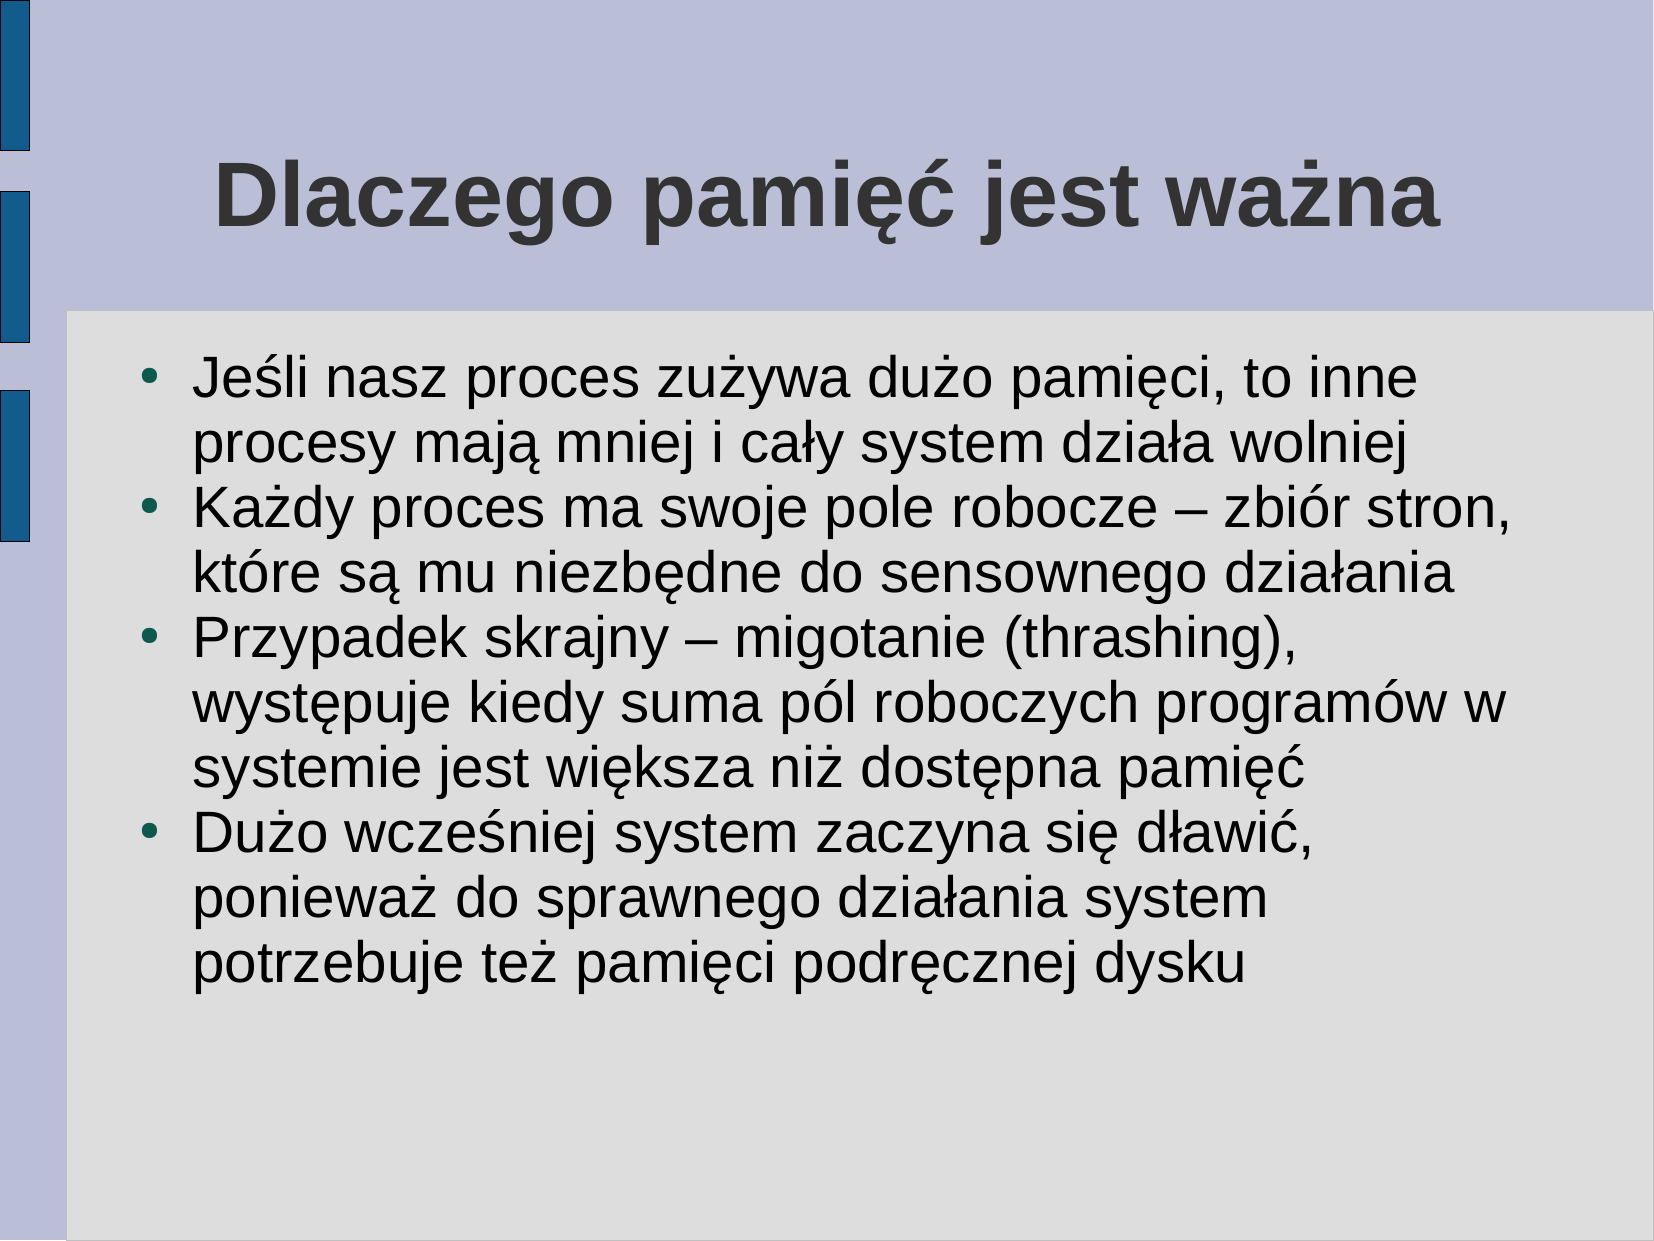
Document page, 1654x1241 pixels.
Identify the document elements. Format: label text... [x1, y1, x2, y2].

title Dlaczego pamięć jest ważna [121, 91, 1534, 299]
list Jeśli nasz proces zużywa dużo pamięci, to inne procesy mają mniej i cały system działa wolniej Każdy proces ma swoje pole robocze – zbiór stron, które są mu niezbędne do sensownego działania Przypadek skrajny – migotanie (thrashing), występuje kiedy suma pól roboczych programów w systemie jest większa niż dostępna pamięć Dużo wcześniej system zaczyna się dławić, ponieważ do sprawnego działania system potrzebuje też pamięci podręcznej dysku [121, 344, 1534, 1127]
